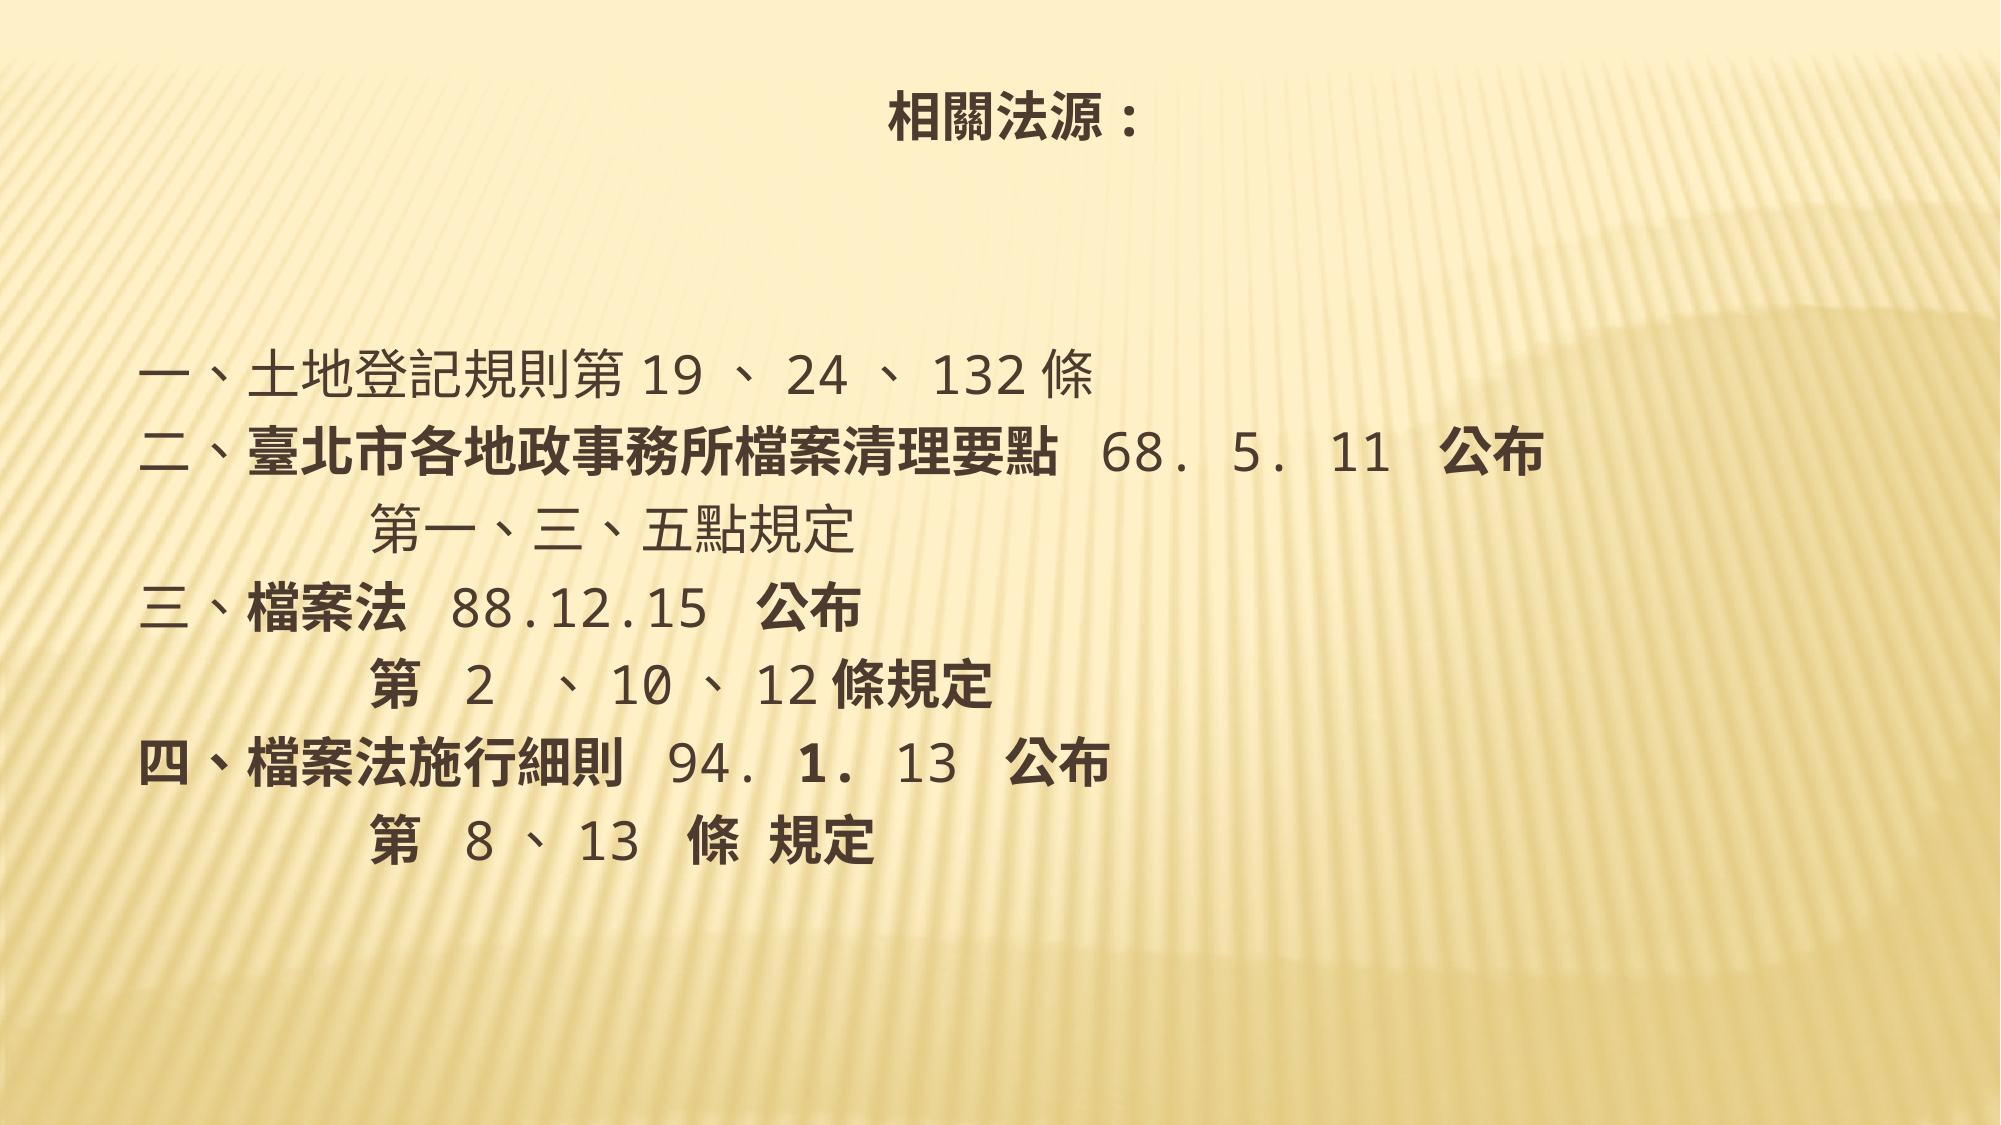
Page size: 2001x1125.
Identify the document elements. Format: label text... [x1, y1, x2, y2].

title 相關法源: [66, 75, 1967, 213]
list 一、土地登記規則第19、24、132條 二、臺北市各地政事務所檔案清理要點 68. 5. 11 公布 第一、三、五點規定 三、檔案法 88.12.15 公布 第 2 、10、12條規定 四、檔案法施行細則 94. 1. 13 公布 第 8、13 條 規定 [66, 254, 1967, 998]
